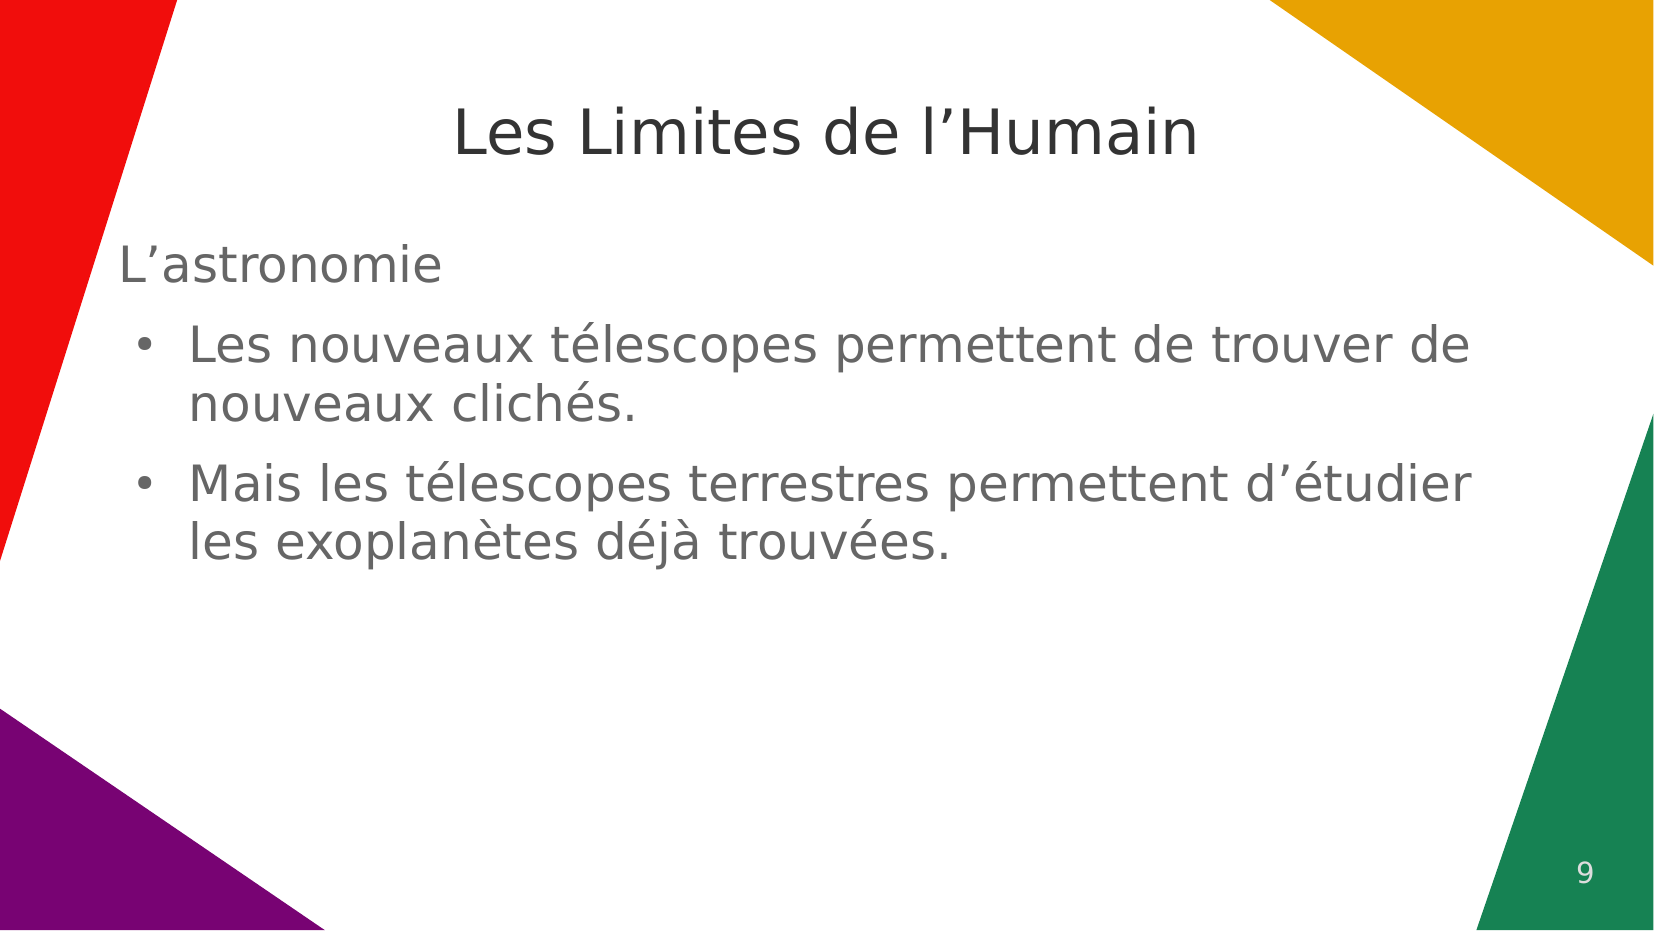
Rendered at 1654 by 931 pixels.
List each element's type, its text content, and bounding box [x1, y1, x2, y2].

title Les Limites de l’Humain [118, 59, 1536, 207]
list L’astronomie Les nouveaux télescopes permettent de trouver de nouveaux clichés. Mais les télescopes terrestres permettent d’étudier les exoplanètes déjà trouvées. [118, 236, 1536, 827]
